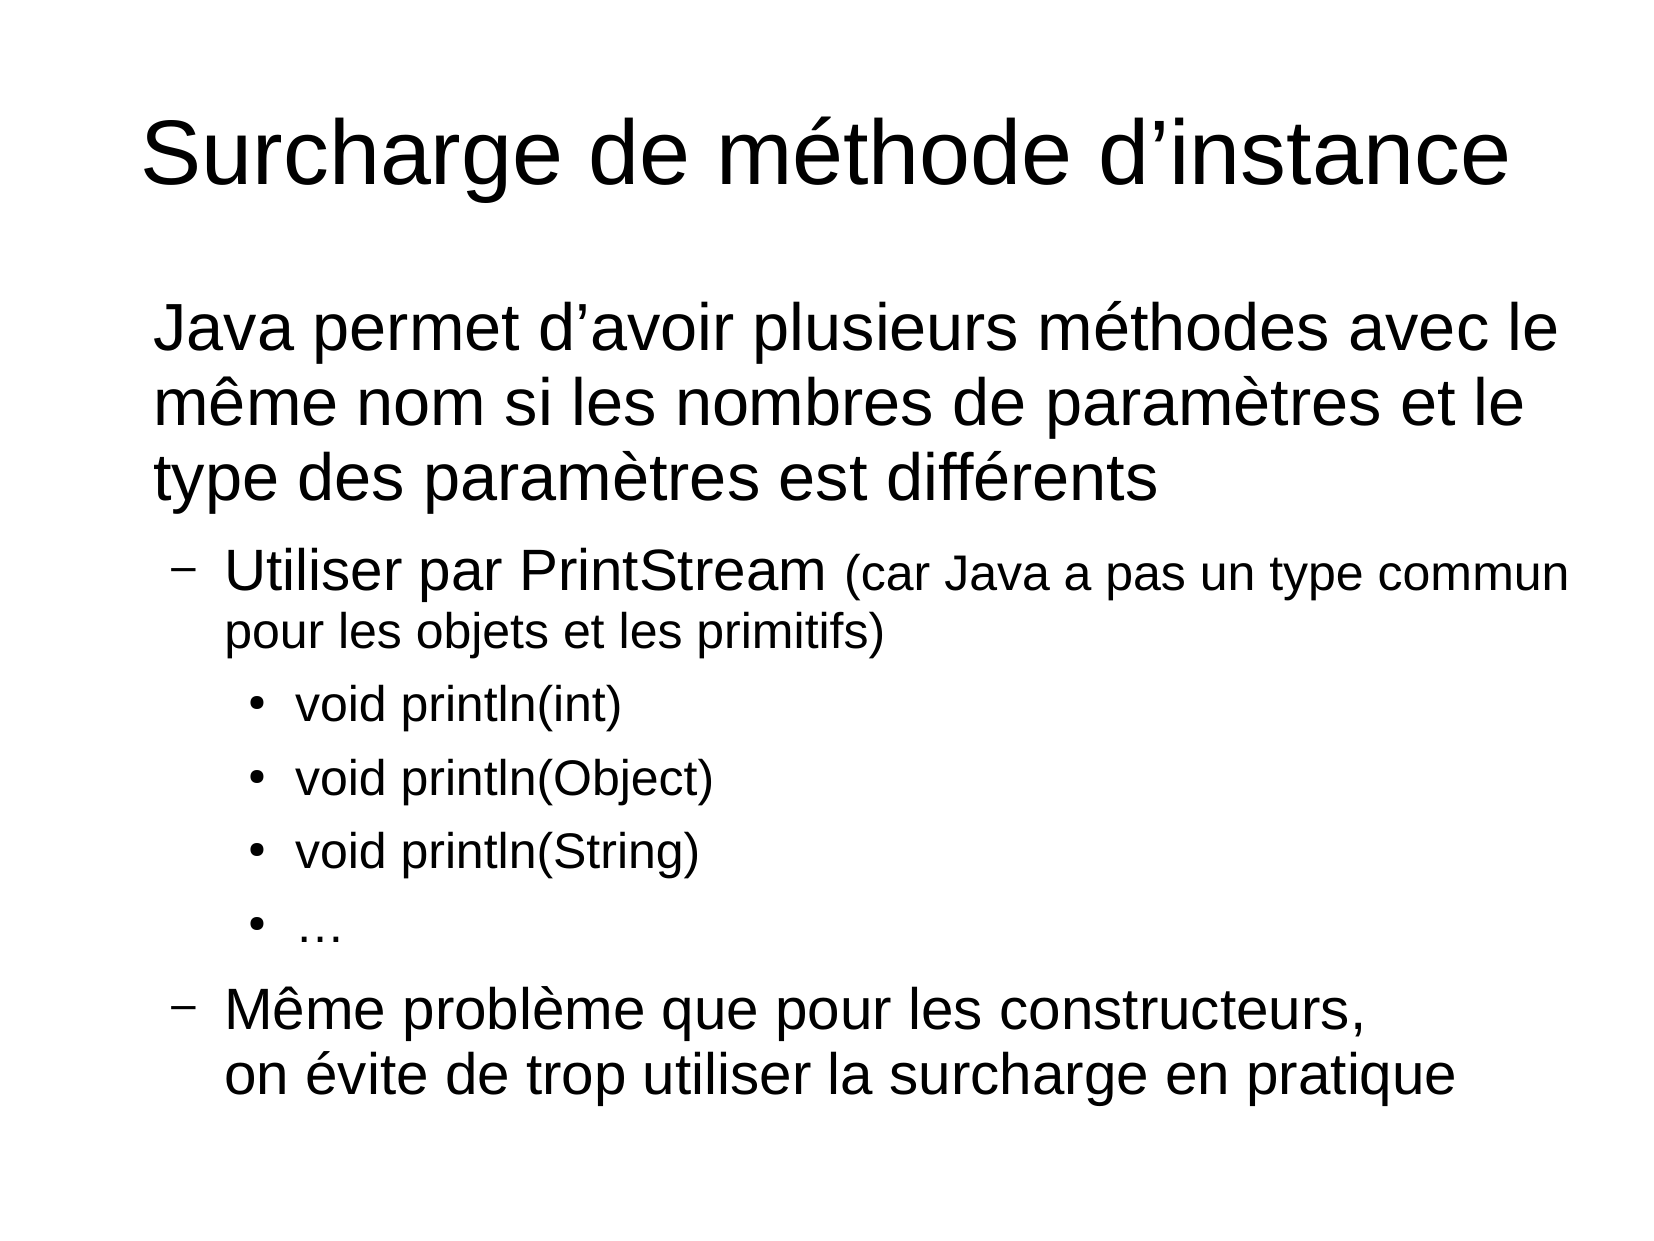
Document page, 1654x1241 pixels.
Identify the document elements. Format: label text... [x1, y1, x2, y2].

title Surcharge de méthode d’instance [82, 49, 1571, 257]
list Java permet d’avoir plusieurs méthodes avec le même nom si les nombres de paramètres et le type des paramètres est différents Utiliser par PrintStream (car Java a pas un type commun pour les objets et les primitifs) void println(int) void println(Object) void println(String) … Même problème que pour les constructeurs, on évite de trop utiliser la surcharge en pratique [82, 290, 1571, 1111]
